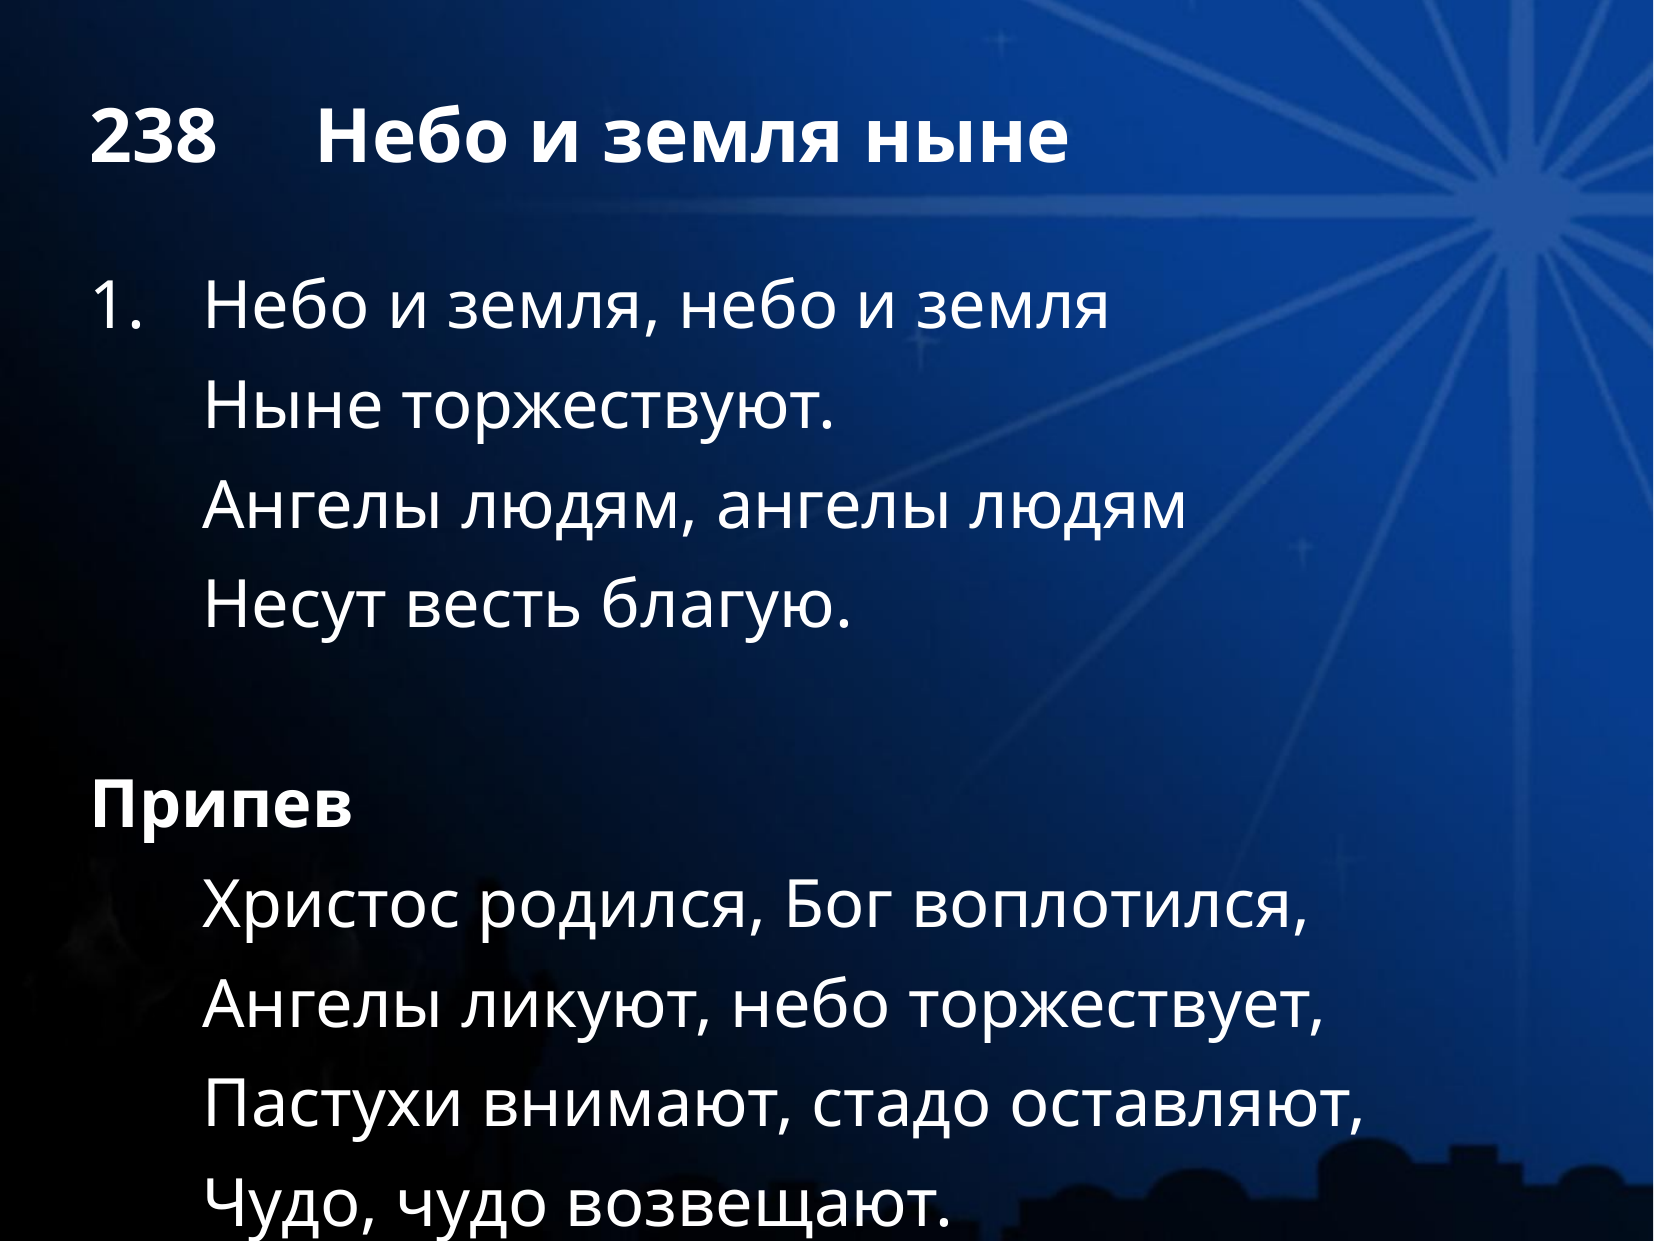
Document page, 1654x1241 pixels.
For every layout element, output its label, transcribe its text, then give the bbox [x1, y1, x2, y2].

picture [0, 0, 1654, 1241]
text_box 1. Небо и земля, небо и земля Ныне торжествуют. Ангелы людям, ангелы людям Несут весть благую. Припев Христос родился, Бог воплотился, Ангелы ликуют, небо торжествует, Пастухи внимают, стадо оставляют, Чудо, чудо возвещают. [75, 188, 1576, 1163]
text_box 238 Небо и земля ныне [75, 75, 1576, 188]
